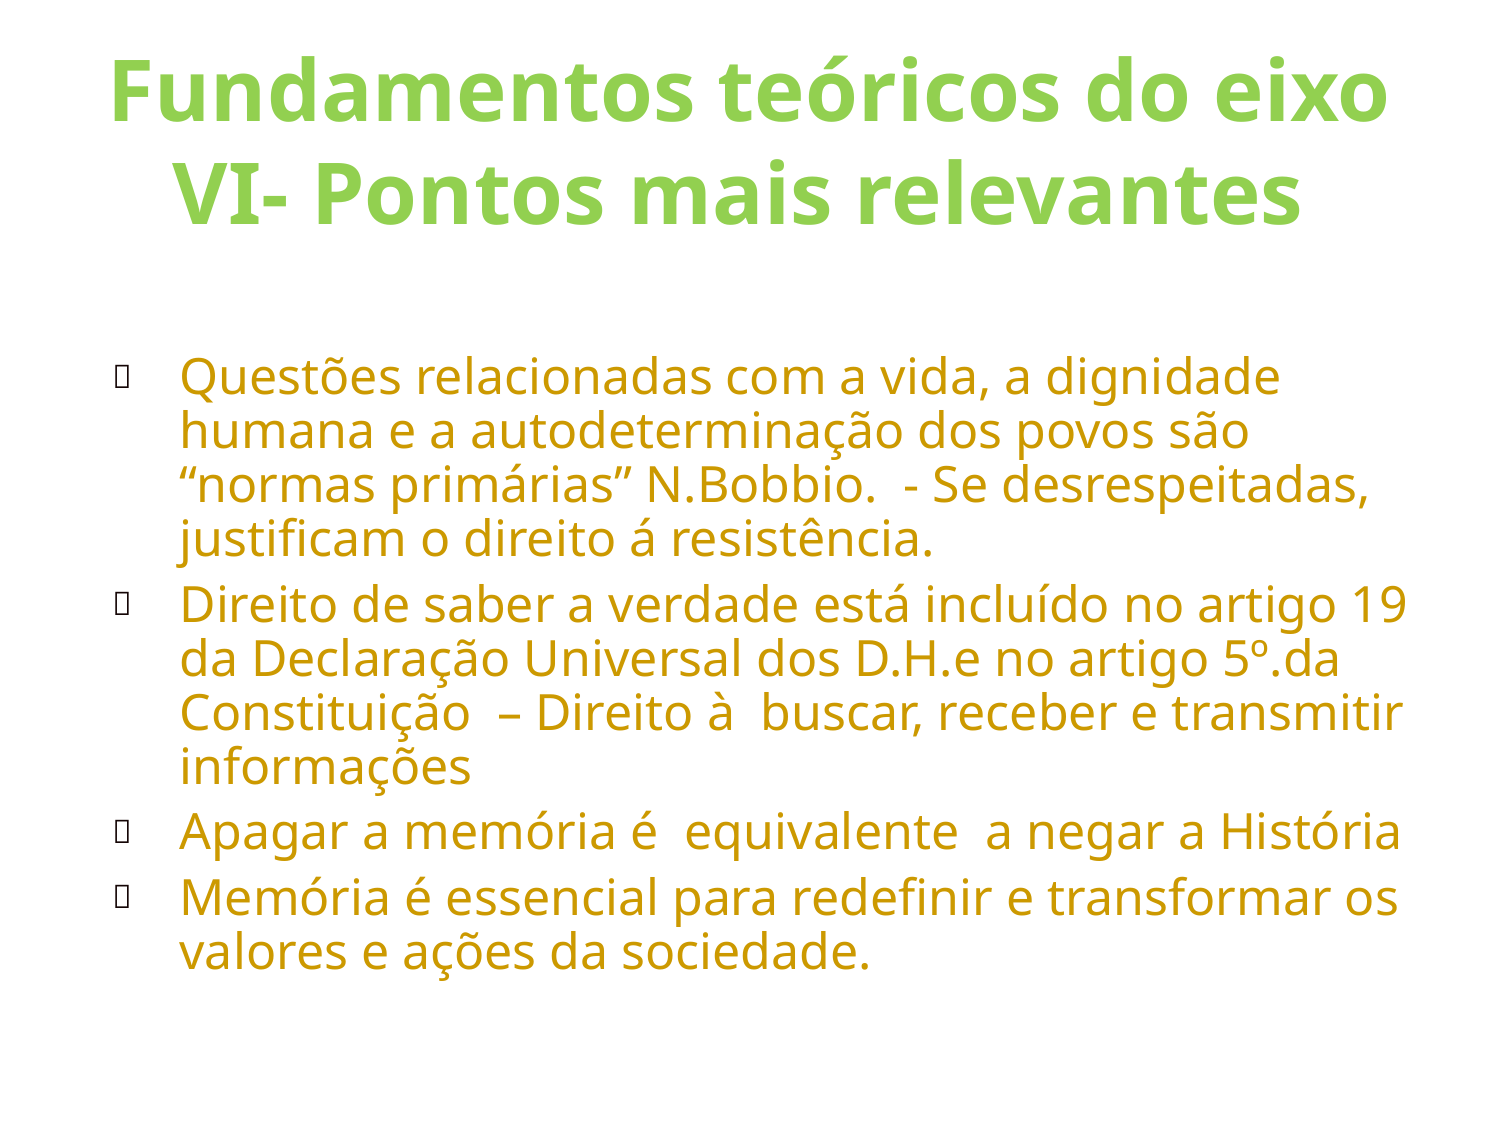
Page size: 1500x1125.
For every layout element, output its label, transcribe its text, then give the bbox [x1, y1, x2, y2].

list Questões relacionadas com a vida, a dignidade humana e a autodeterminação dos povos são “normas primárias” N.Bobbio. - Se desrespeitadas, justificam o direito á resistência. Direito de saber a verdade está incluído no artigo 19 da Declaração Universal dos D.H.e no artigo 5º.da Constituição – Direito à buscar, receber e transmitir informações Apagar a memória é equivalente a negar a História Memória é essencial para redefinir e transformar os valores e ações da sociedade. [75, 262, 1425, 1035]
title Fundamentos teóricos do eixo VI- Pontos mais relevantes [75, 45, 1425, 233]
